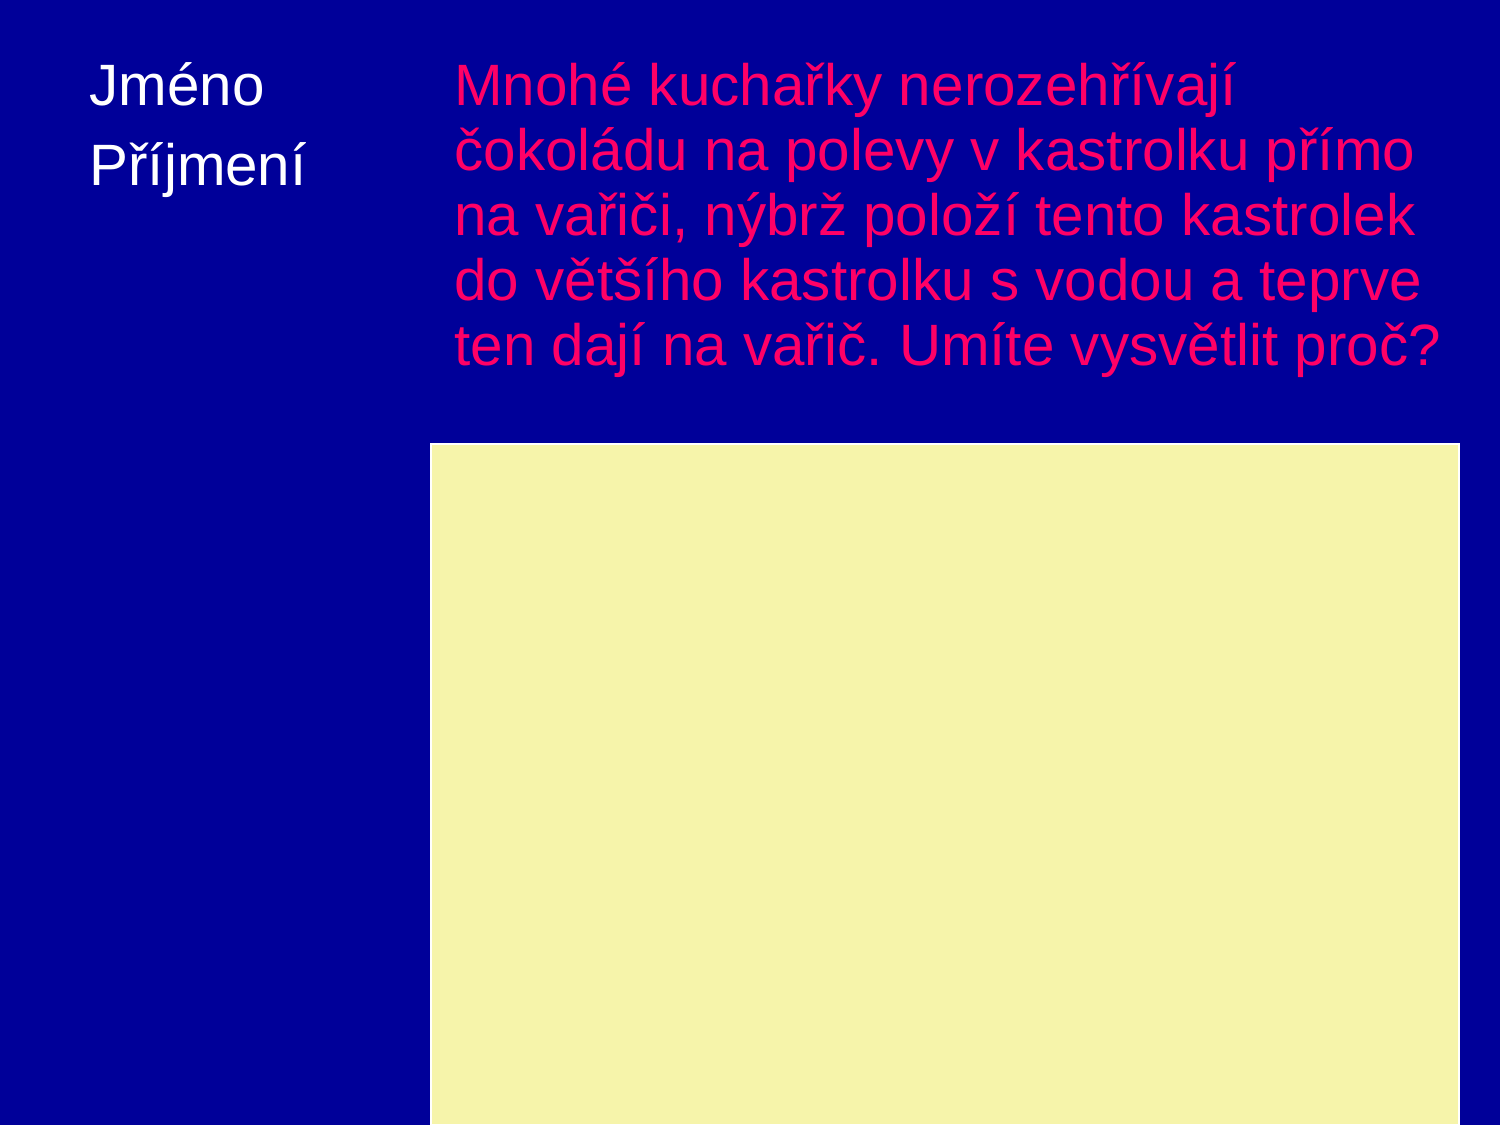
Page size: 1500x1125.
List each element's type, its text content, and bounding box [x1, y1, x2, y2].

text_box Mnohé kuchařky nerozehřívají čokoládu na polevy v kastrolku přímo na vařiči, nýbrž položí tento kastrolek do většího kastrolku s vodou a teprve ten dají na vařič. Umíte vysvětlit proč? [440, 45, 1459, 444]
text_box Jméno Příjmení [75, 45, 440, 525]
text_box [430, 444, 1459, 1125]
